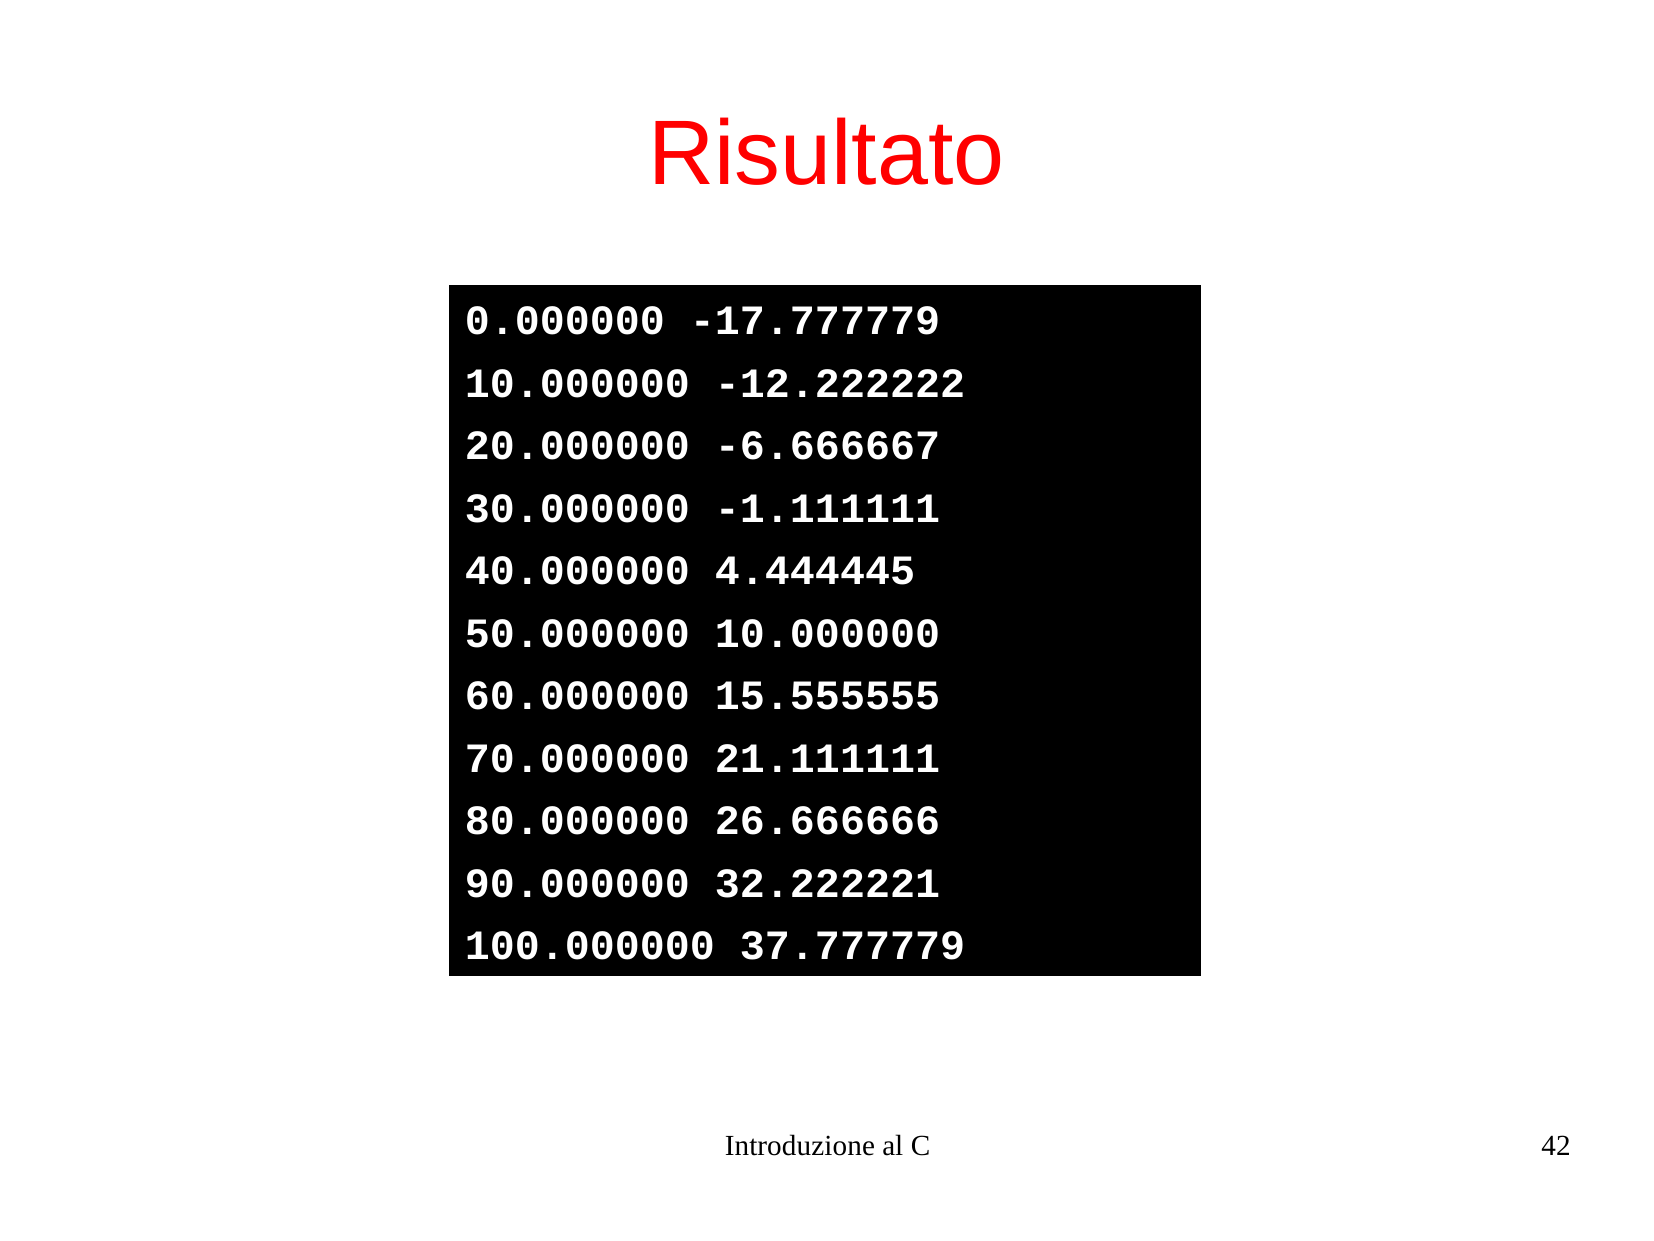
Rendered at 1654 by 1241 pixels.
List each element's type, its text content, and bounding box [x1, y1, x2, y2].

title Risultato [82, 49, 1571, 257]
text_box 0.000000 -17.777779 10.000000 -12.222222 20.000000 -6.666667 30.000000 -1.111111 40.000000 4.444445 50.000000 10.000000 60.000000 15.555555 70.000000 21.111111 80.000000 26.666666 90.000000 32.222221 100.000000 37.777779 [450, 285, 1201, 976]
